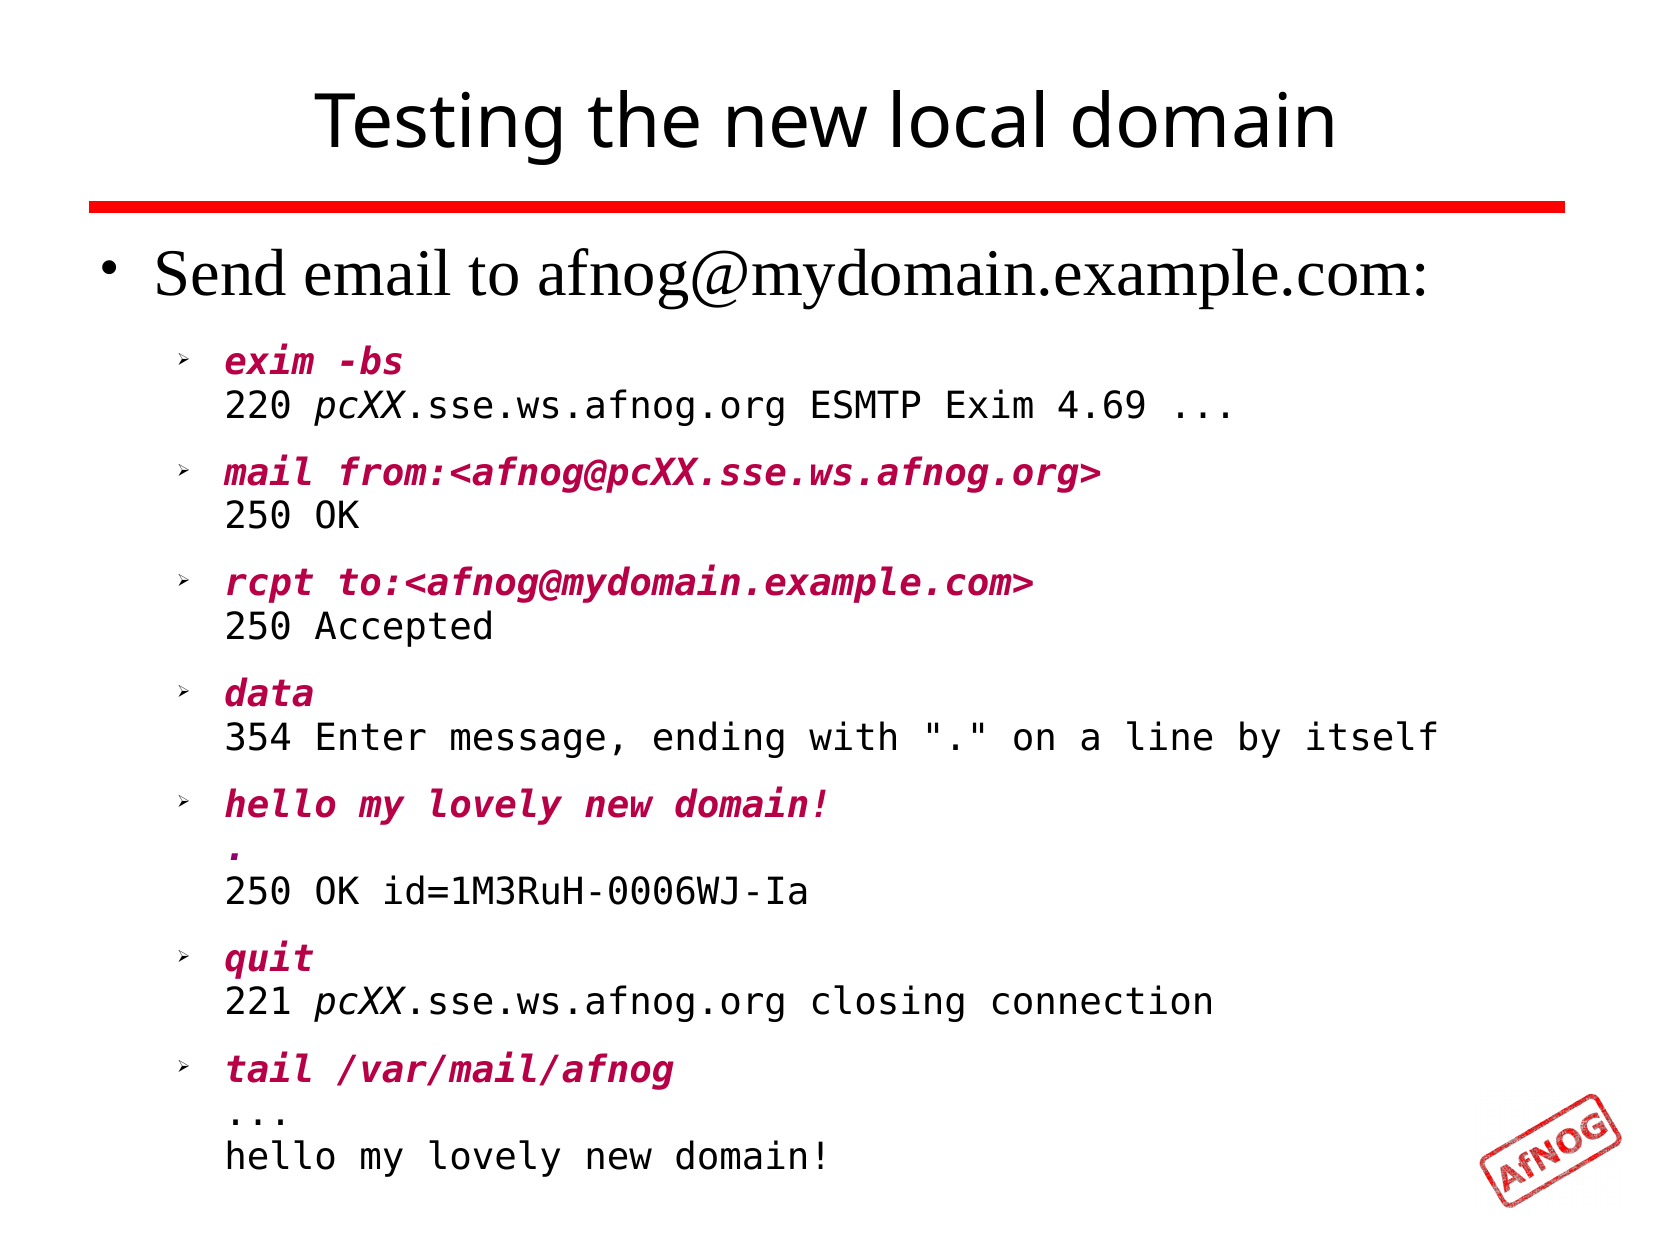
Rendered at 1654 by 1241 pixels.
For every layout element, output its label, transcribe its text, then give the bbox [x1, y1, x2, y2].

list Send email to afnog@mydomain.example.com: exim -bs 220 pcXX.sse.ws.afnog.org ESMTP Exim 4.69 ... mail from:<afnog@pcXX.sse.ws.afnog.org> 250 OK rcpt to:<afnog@mydomain.example.com> 250 Accepted data 354 Enter message, ending with "." on a line by itself hello my lovely new domain! . 250 OK id=1M3RuH-0006WJ-Ia quit 221 pcXX.sse.ws.afnog.org closing connection tail /var/mail/afnog ... hello my lovely new domain! [82, 236, 1571, 1178]
picture [1476, 1090, 1625, 1211]
title Testing the new local domain [88, 29, 1565, 207]
